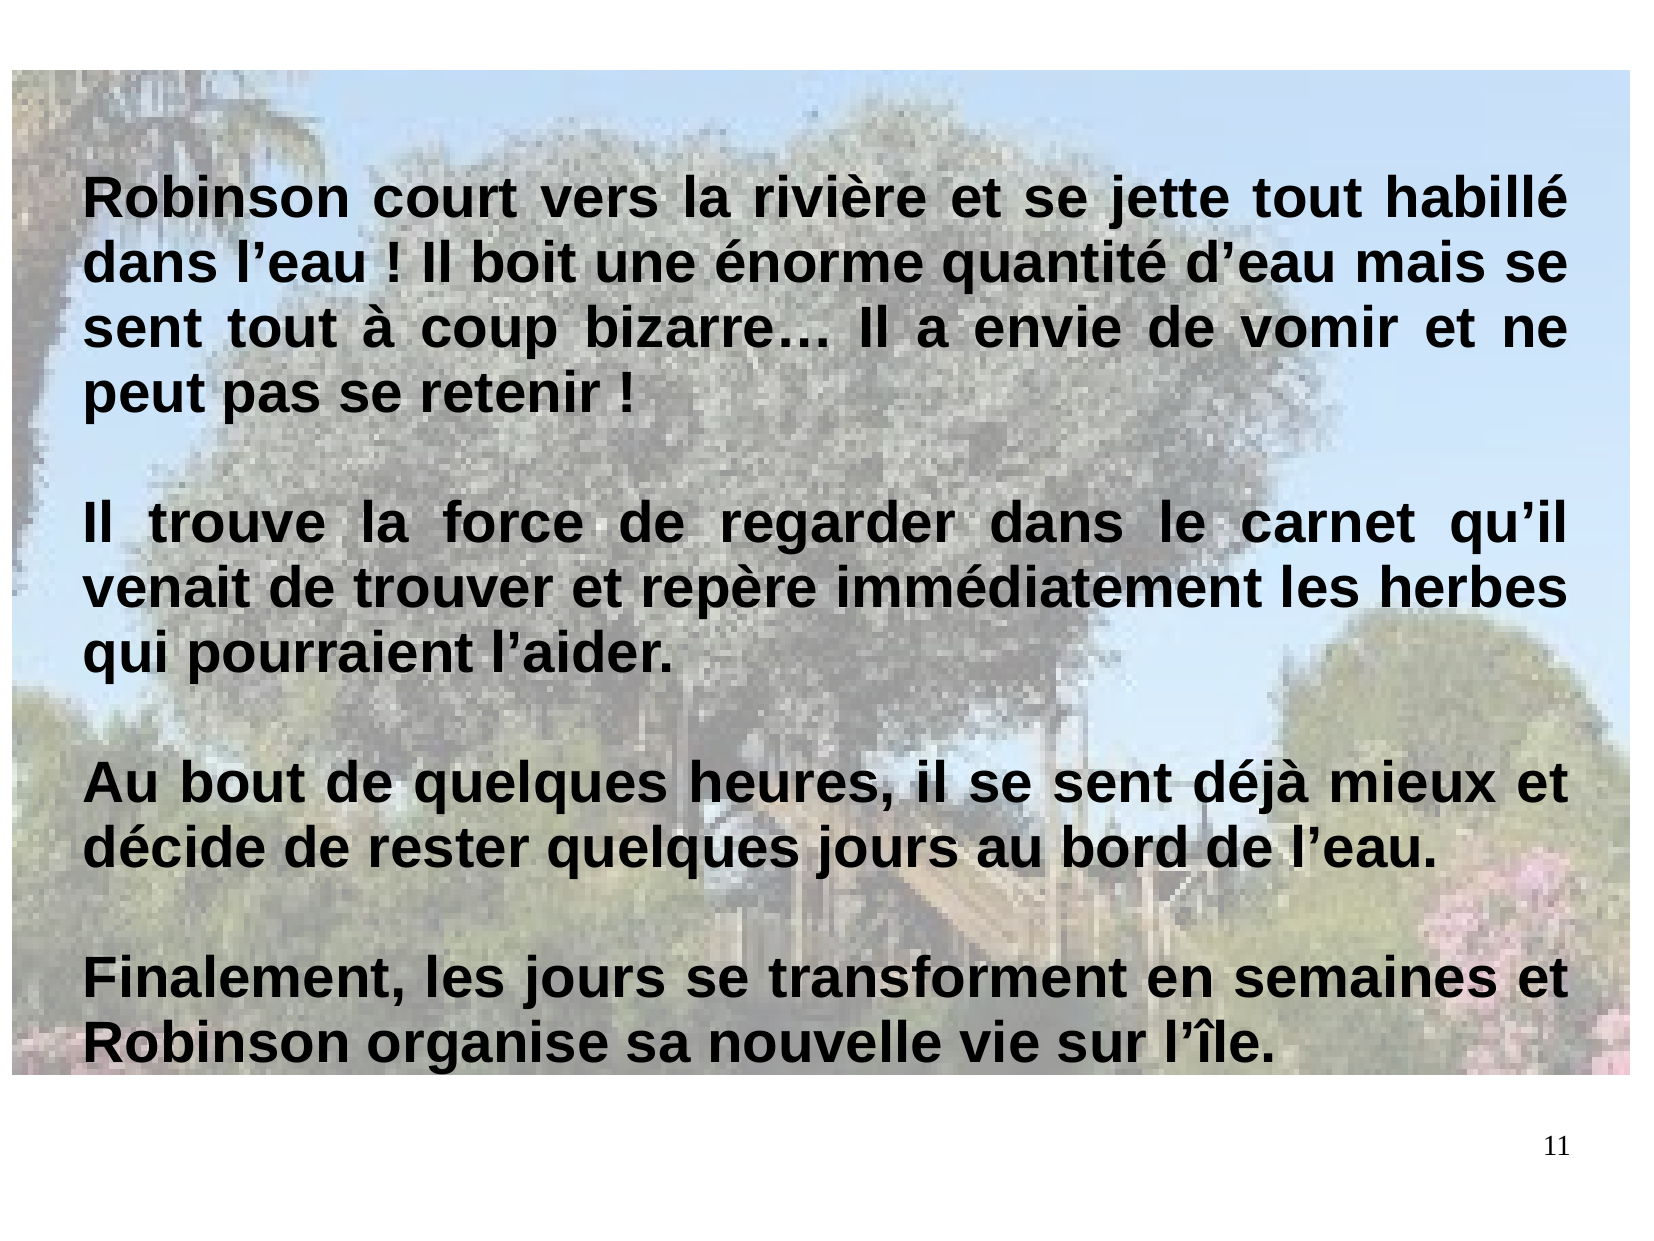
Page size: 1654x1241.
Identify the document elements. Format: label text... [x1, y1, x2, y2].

picture [1571, 70, 1630, 1075]
picture [12, 70, 82, 1075]
subtitle Robinson court vers la rivière et se jette tout habillé dans l’eau ! Il boit une énorme quantité d’eau mais se sent tout à coup bizarre… Il a envie de vomir et ne peut pas se retenir ! Il trouve la force de regarder dans le carnet qu’il venait de trouver et repère immédiatement les herbes qui pourraient l’aider. Au bout de quelques heures, il se sent déjà mieux et décide de rester quelques jours au bord de l’eau. Finalement, les jours se transforment en semaines et Robinson organise sa nouvelle vie sur l’île. [82, 21, 1571, 1218]
